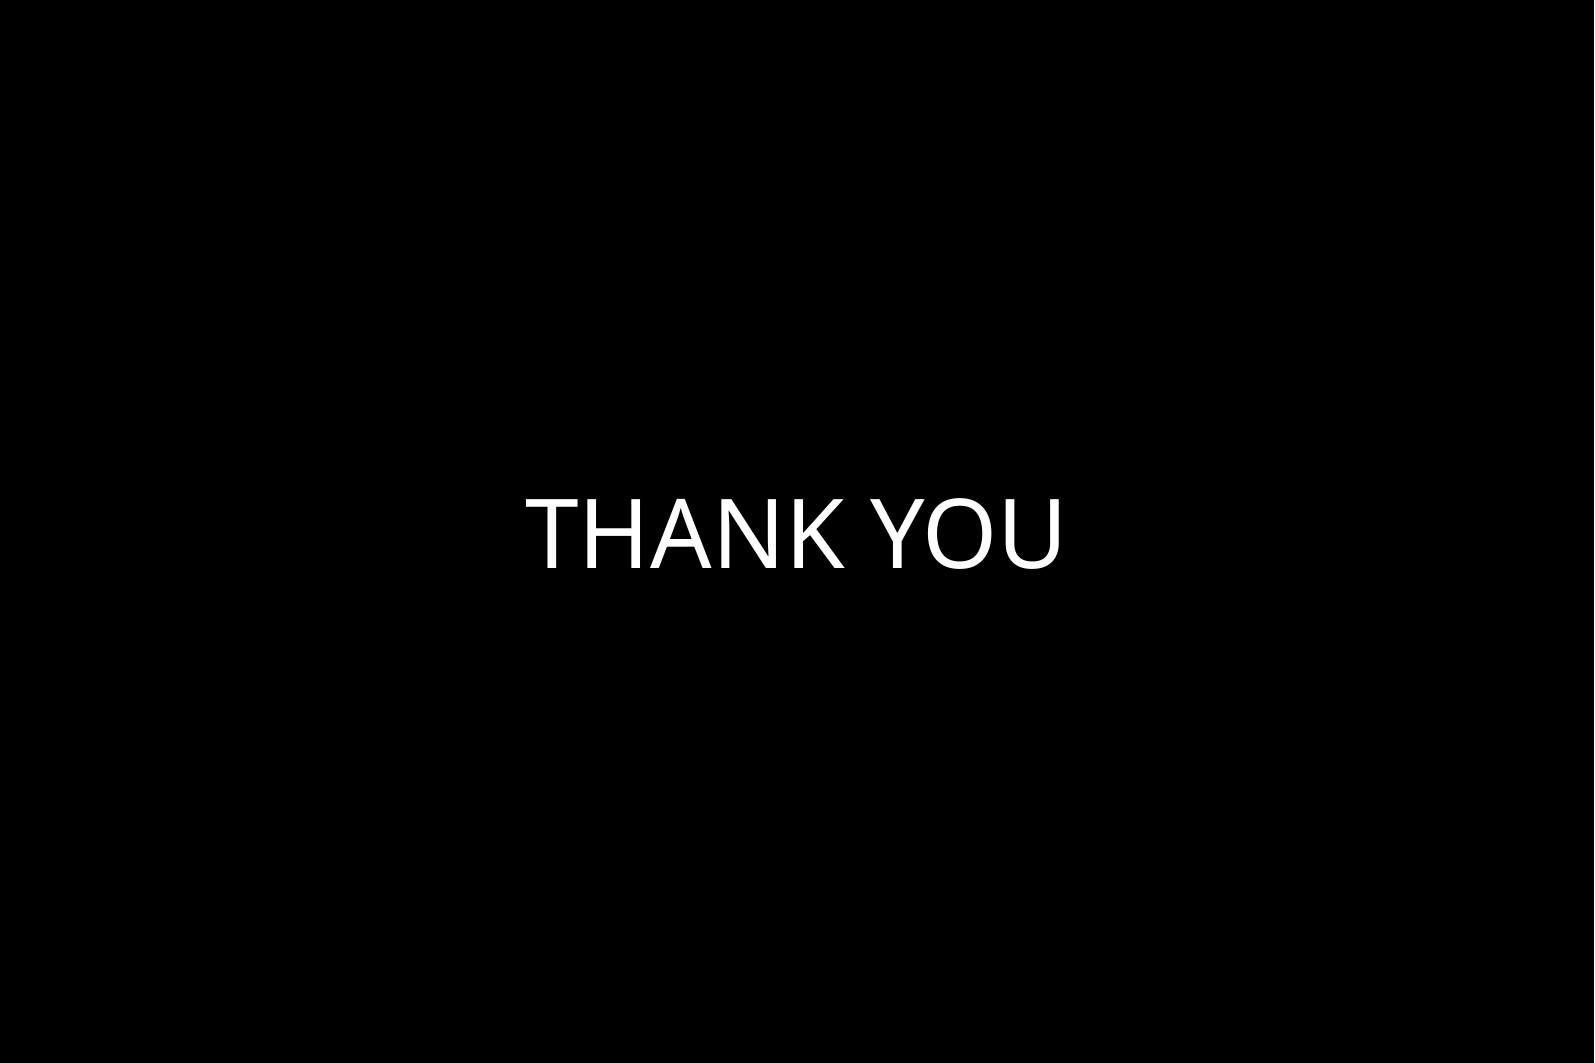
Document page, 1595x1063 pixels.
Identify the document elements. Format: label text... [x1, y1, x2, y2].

subtitle THANK YOU [64, 475, 1531, 588]
